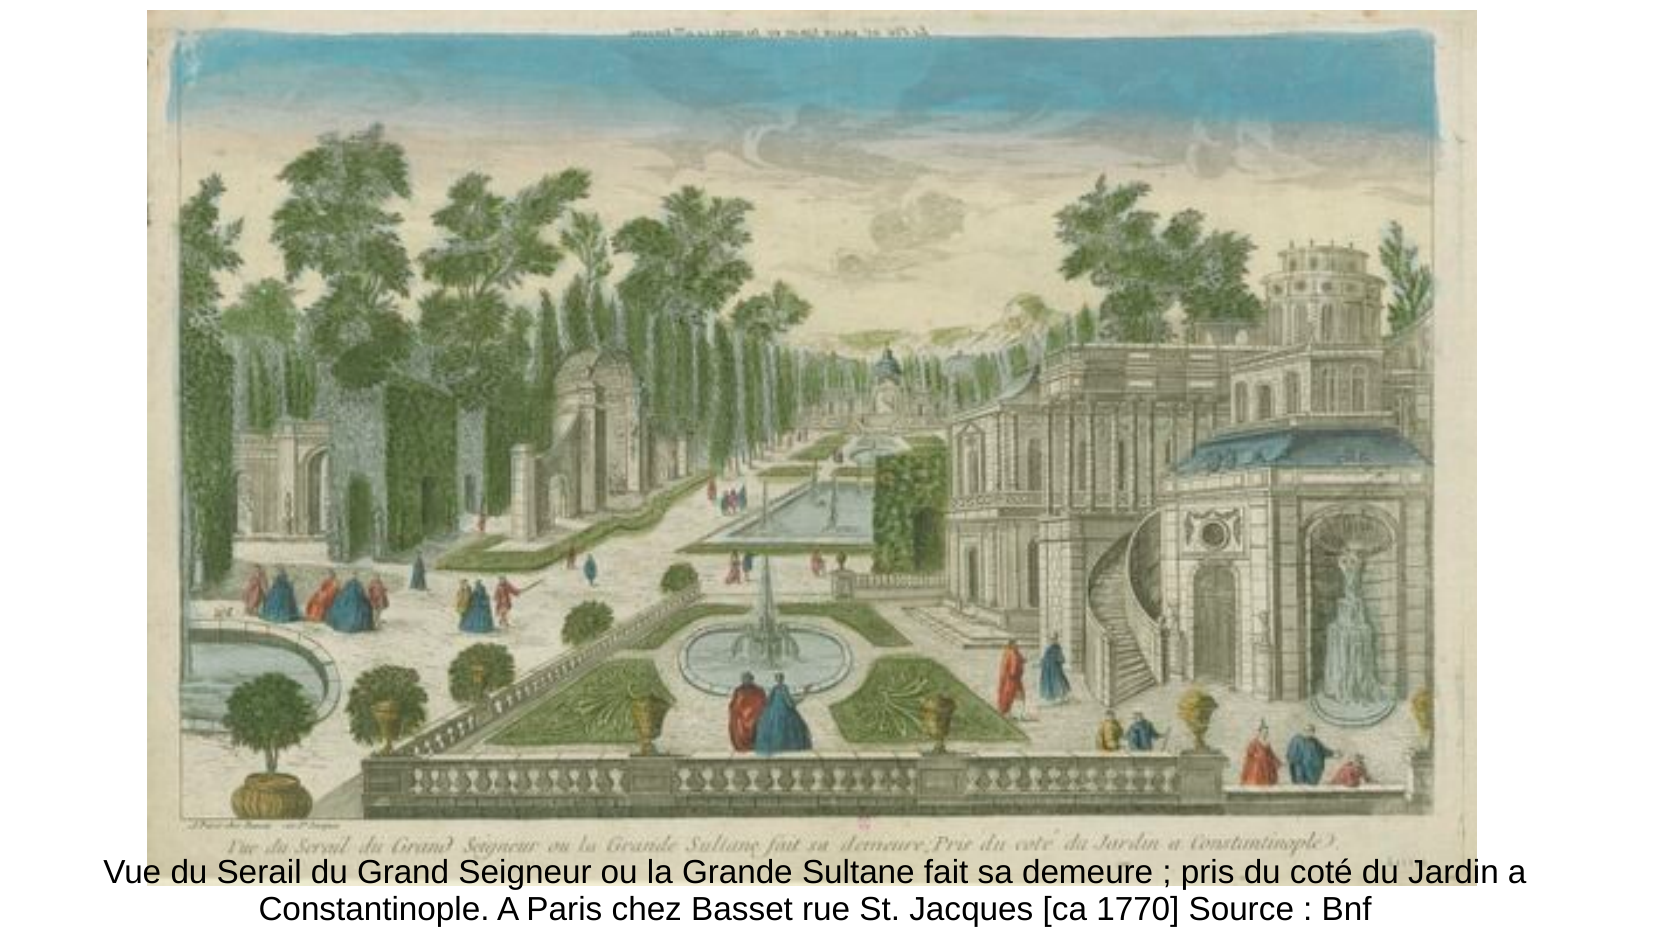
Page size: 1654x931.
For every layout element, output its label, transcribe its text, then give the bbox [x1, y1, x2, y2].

text_box Vue du Serail du Grand Seigneur ou la Grande Sultane fait sa demeure ; pris du coté du Jardin a Constantinople. A Paris chez Basset rue St. Jacques [ca 1770] Source : Bnf [0, 846, 1633, 931]
picture [147, 10, 1477, 846]
